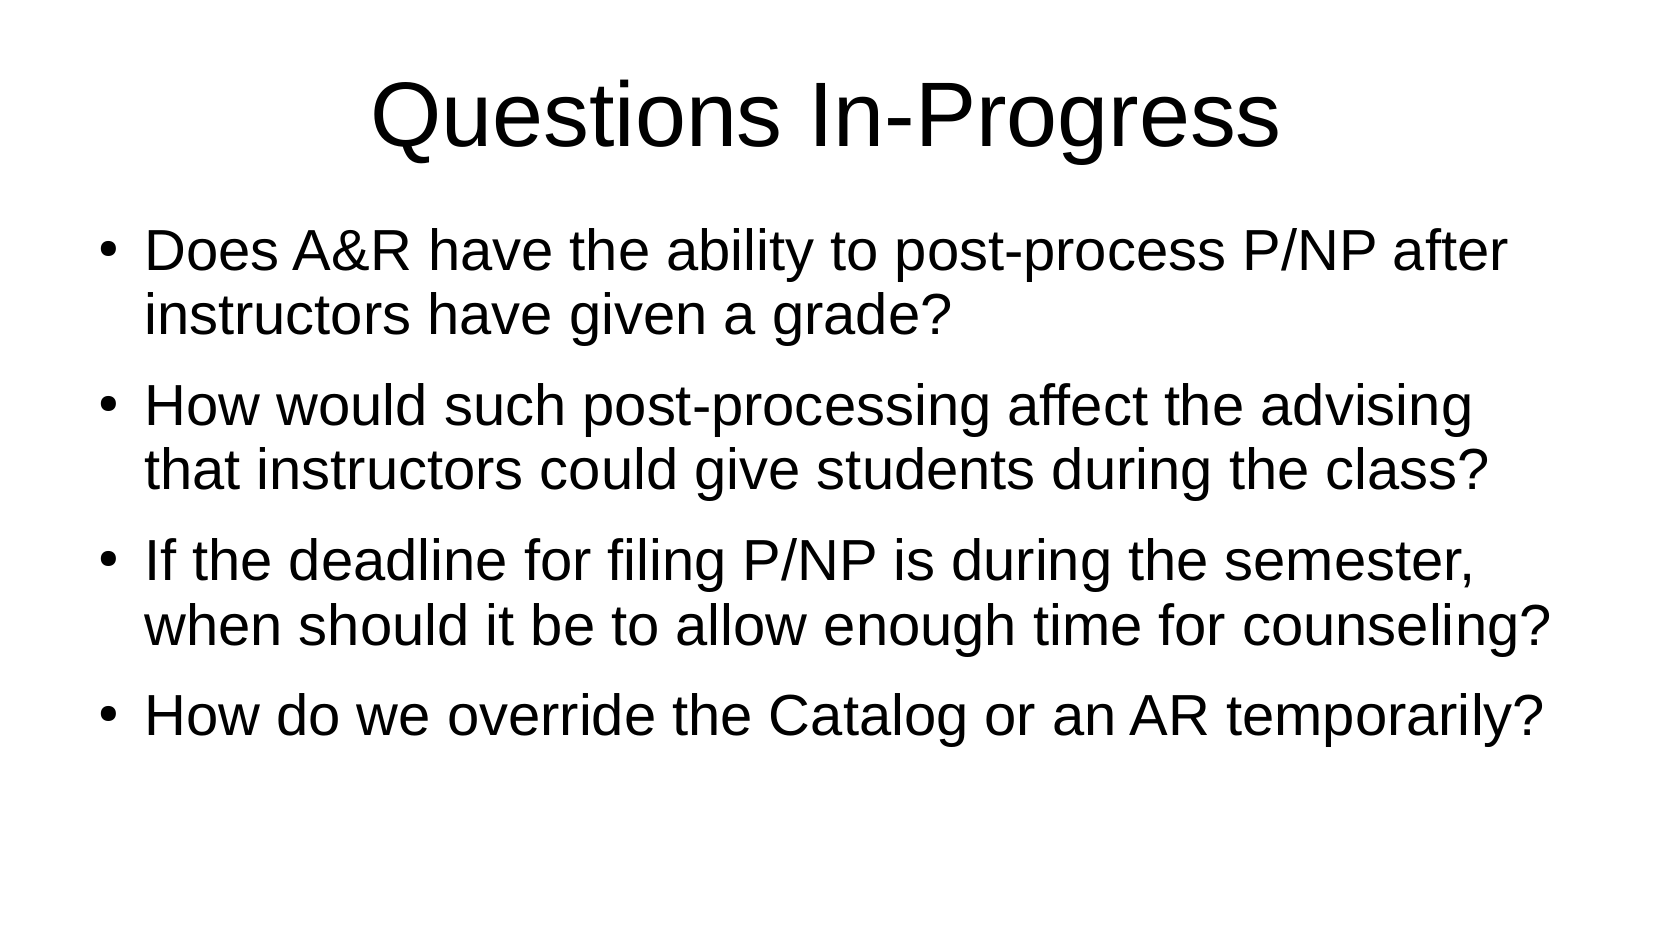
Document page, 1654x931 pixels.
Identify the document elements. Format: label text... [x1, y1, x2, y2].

title Questions In-Progress [82, 37, 1571, 193]
list Does A&R have the ability to post-process P/NP after instructors have given a grade? How would such post-processing affect the advising that instructors could give students during the class? If the deadline for filing P/NP is during the semester, when should it be to allow enough time for counseling? How do we override the Catalog or an AR temporarily? [82, 217, 1571, 758]
